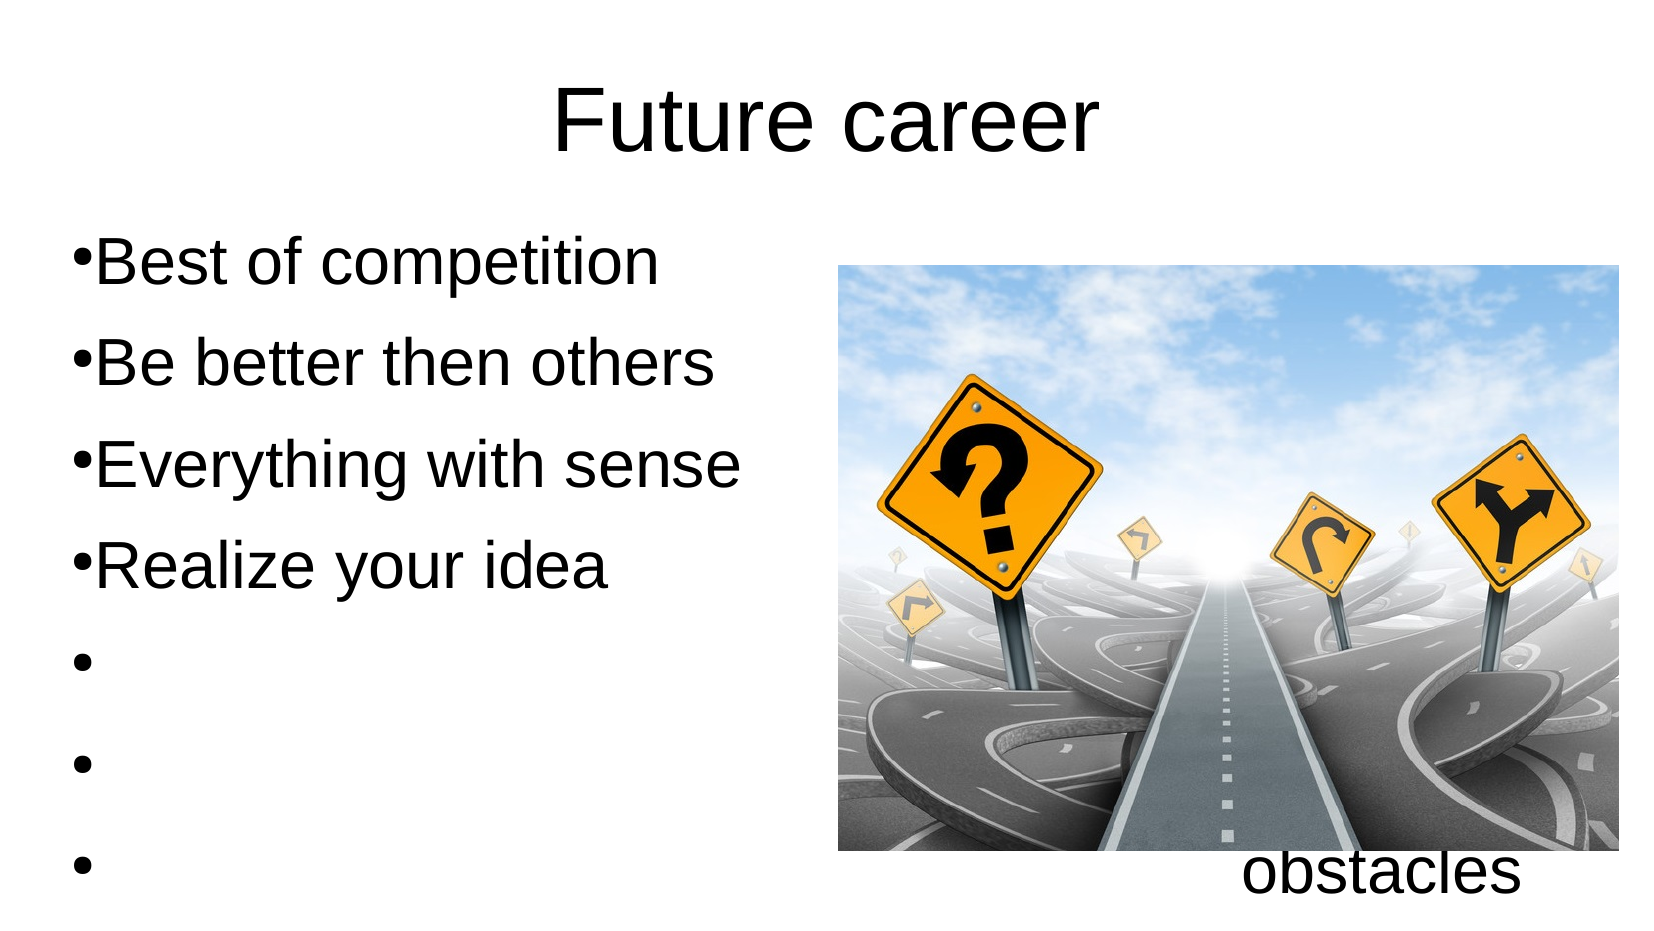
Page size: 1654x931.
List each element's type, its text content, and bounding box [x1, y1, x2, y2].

list Best of competition Be better then others Everything with sense Realize your idea obstacles [70, 226, 1560, 931]
picture [838, 265, 1619, 851]
title Future career [82, 37, 1571, 193]
